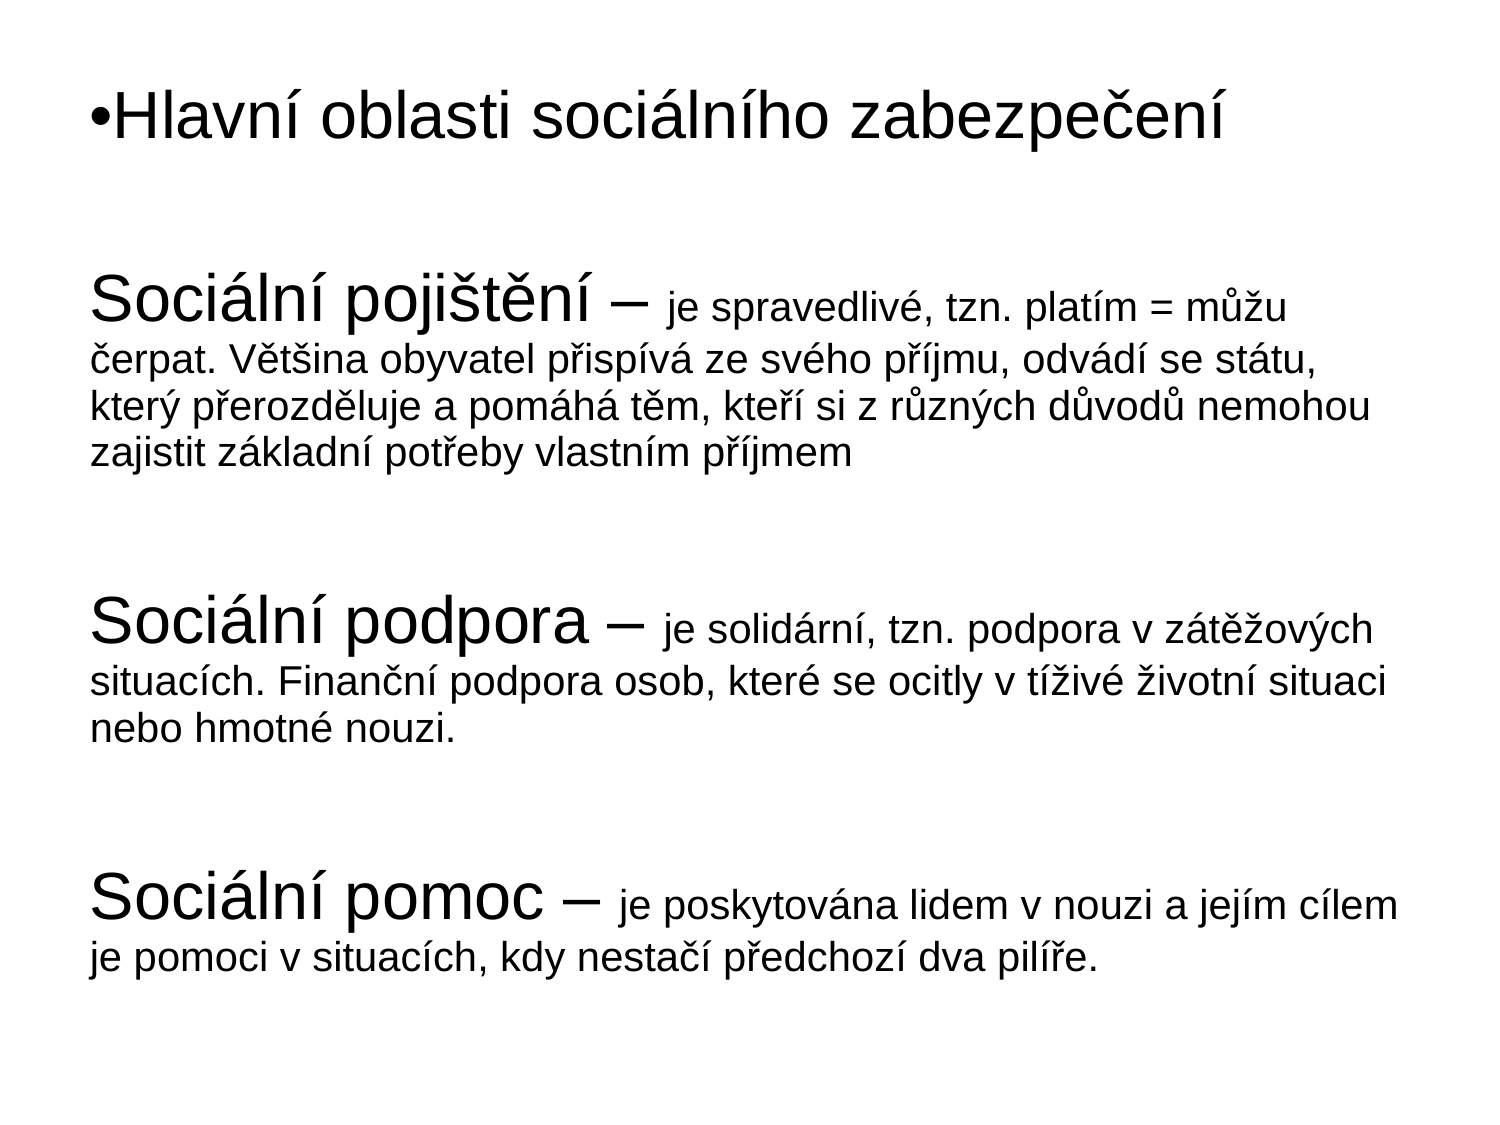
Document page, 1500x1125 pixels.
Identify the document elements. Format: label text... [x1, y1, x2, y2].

text_box Hlavní oblasti sociálního zabezpečení Sociální pojištění – je spravedlivé, tzn. platím = můžu čerpat. Většina obyvatel přispívá ze svého příjmu, odvádí se státu, který přerozděluje a pomáhá těm, kteří si z různých důvodů nemohou zajistit základní potřeby vlastním příjmem Sociální podpora – je solidární, tzn. podpora v zátěžových situacích. Finanční podpora osob, které se ocitly v tíživé životní situaci nebo hmotné nouzi. Sociální pomoc – je poskytována lidem v nouzi a jejím cílem je pomoci v situacích, kdy nestačí předchozí dva pilíře. [74, 70, 1425, 1005]
